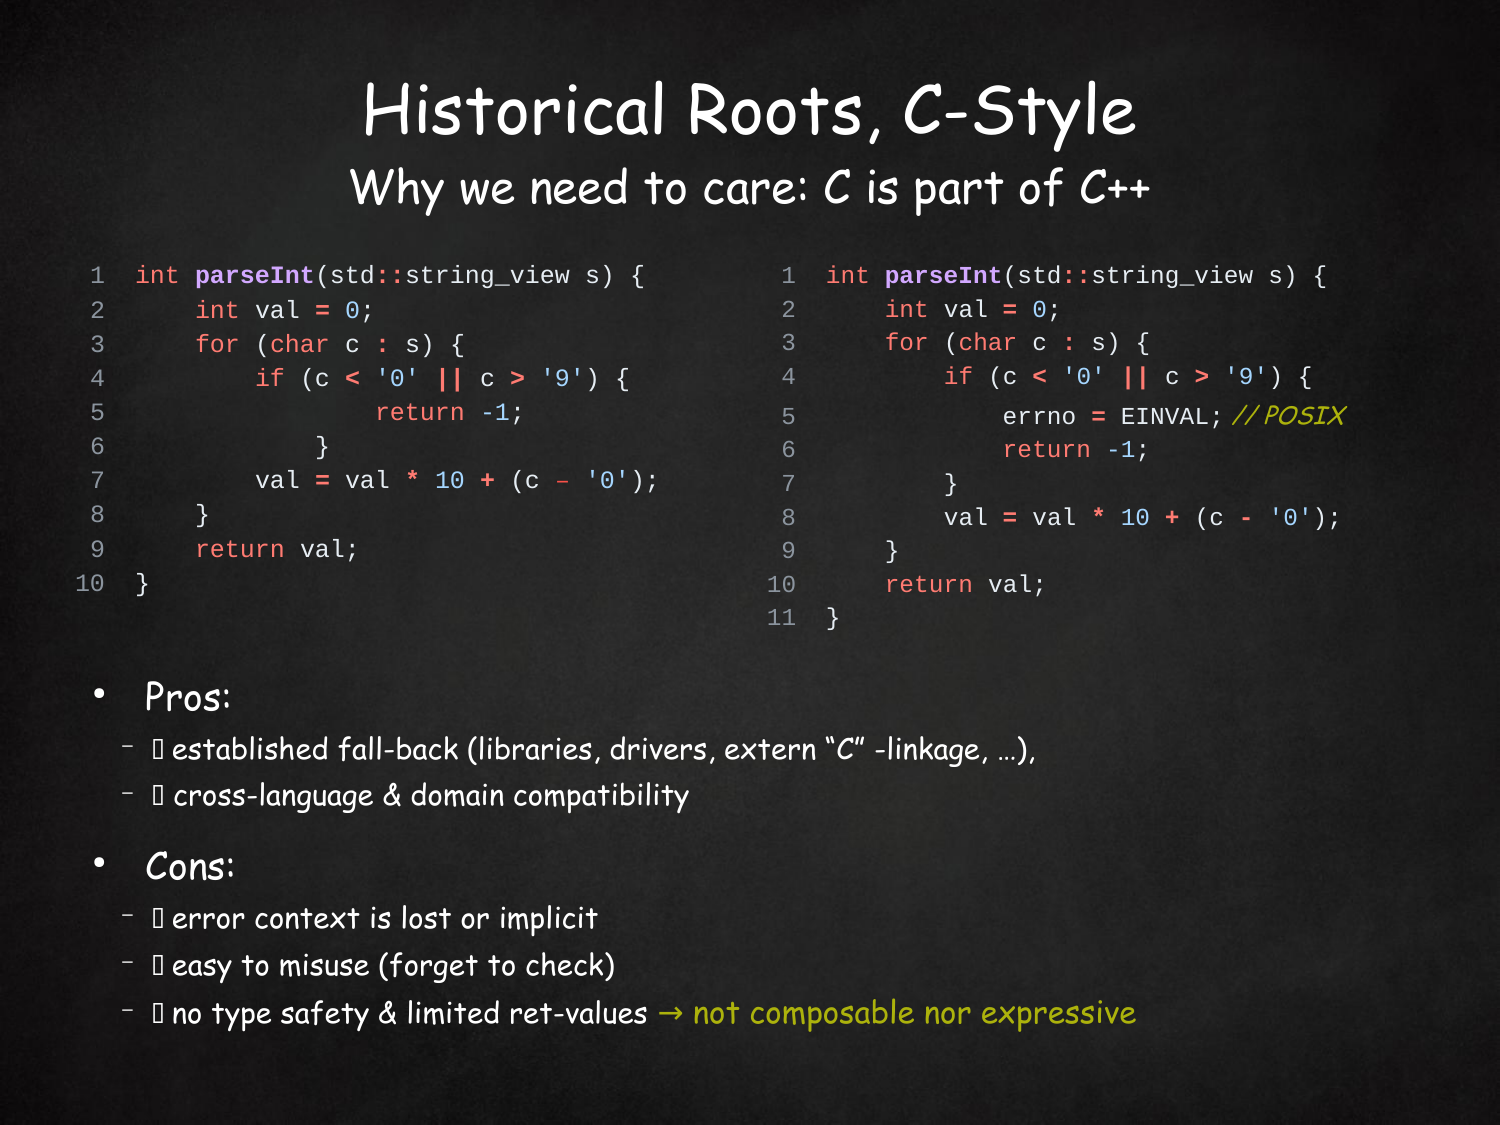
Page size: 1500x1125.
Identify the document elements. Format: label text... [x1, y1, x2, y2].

list 1 int parseInt(std::string_view s) { 2 int val = 0; 3 for (char c : s) { 4 if (c < '0' || c > '9') { 5 return -1; 6 } 7 val = val * 10 + (c – '0'); 8 } 9 return val; 10 } [75, 263, 734, 634]
list Pros: ✅ established fall-back (libraries, drivers, extern “C” -linkage, …), ✅ cross-language & domain compatibility Cons: ❌ error context is lost or implicit ❌ easy to misuse (forget to check) ❌ no type safety & limited ret-values → not composable nor expressive [75, 668, 1425, 1039]
picture [0, 0, 1500, 1125]
title Historical Roots, C-Style Why we need to care: C is part of C++ [75, 44, 1425, 233]
list 1 int parseInt(std::string_view s) { 2 int val = 0; 3 for (char c : s) { 4 if (c < '0' || c > '9') { 5 errno = EINVAL; // POSIX 6 return -1; 7 } 8 val = val * 10 + (c - '0'); 9 } 10 return val; 11 } [766, 263, 1426, 634]
